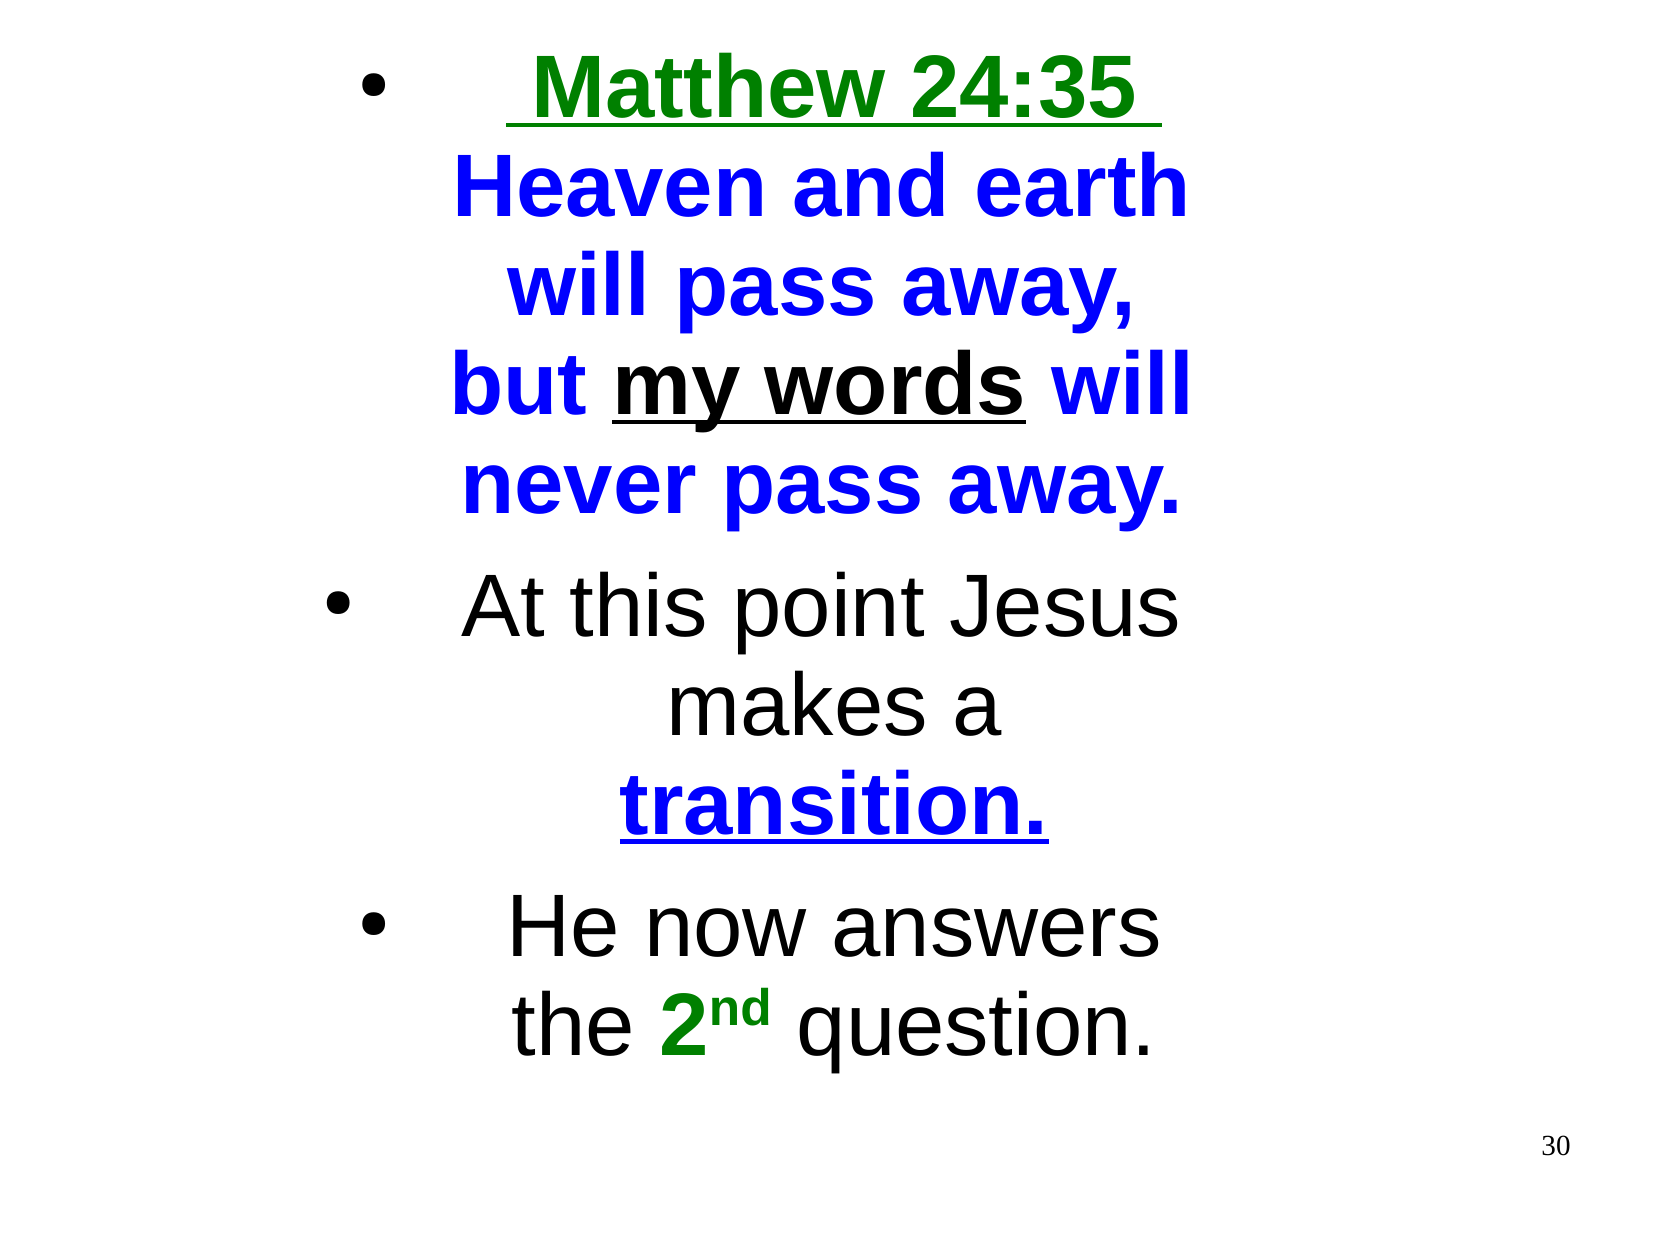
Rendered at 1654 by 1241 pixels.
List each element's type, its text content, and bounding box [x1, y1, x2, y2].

list Matthew 24:35 Heaven and earth will pass away, but my words will never pass away. At this point Jesus makes a transition. He now answers the 2nd question. [0, 37, 1613, 1201]
